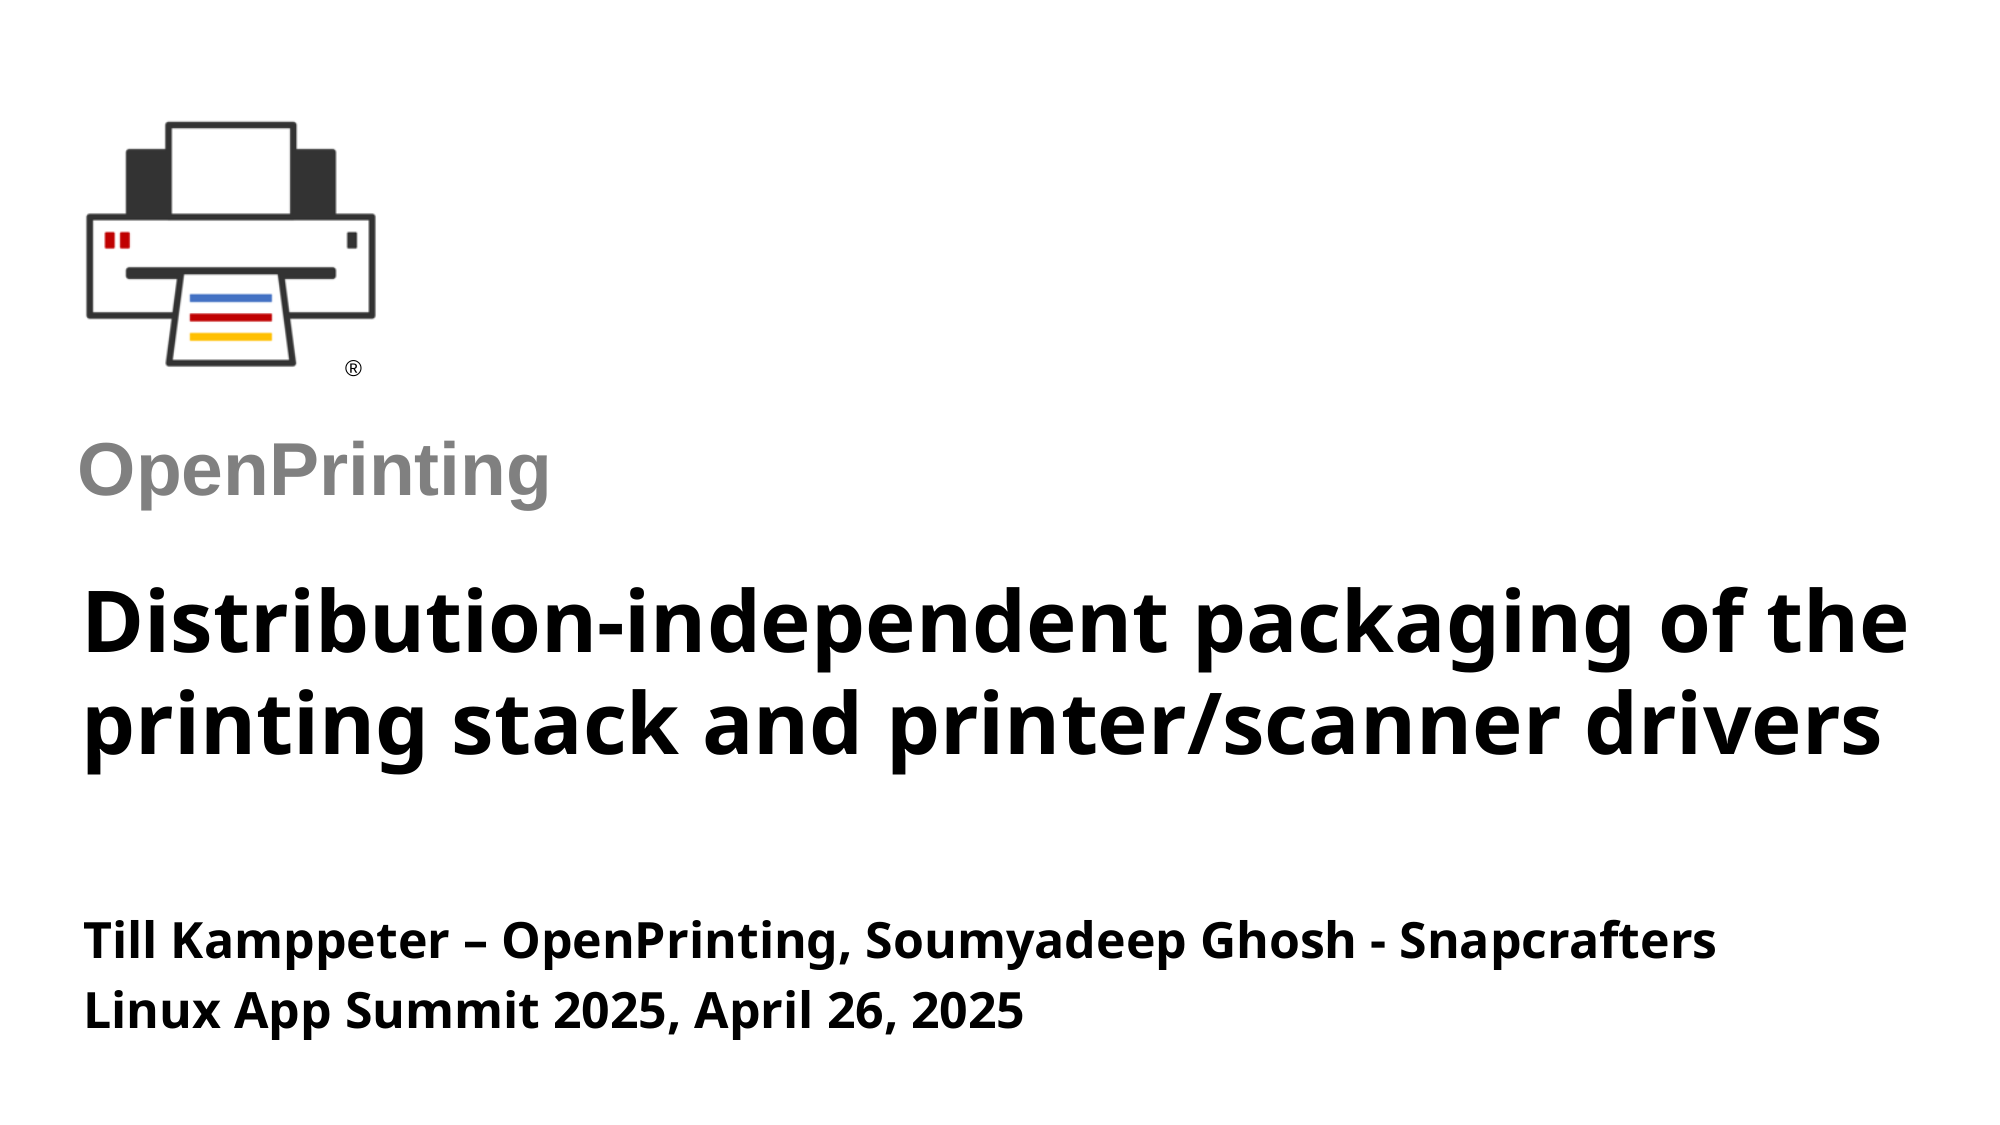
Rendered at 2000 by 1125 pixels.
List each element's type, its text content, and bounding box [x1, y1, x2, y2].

title Distribution-independent packaging of the printing stack and printer/scanner drivers [75, 522, 1936, 781]
picture [75, 110, 388, 379]
list Till Kamppeter – OpenPrinting, Soumyadeep Ghosh - Snapcrafters Linux App Summit 2025, April 26, 2025 [75, 900, 1906, 1063]
